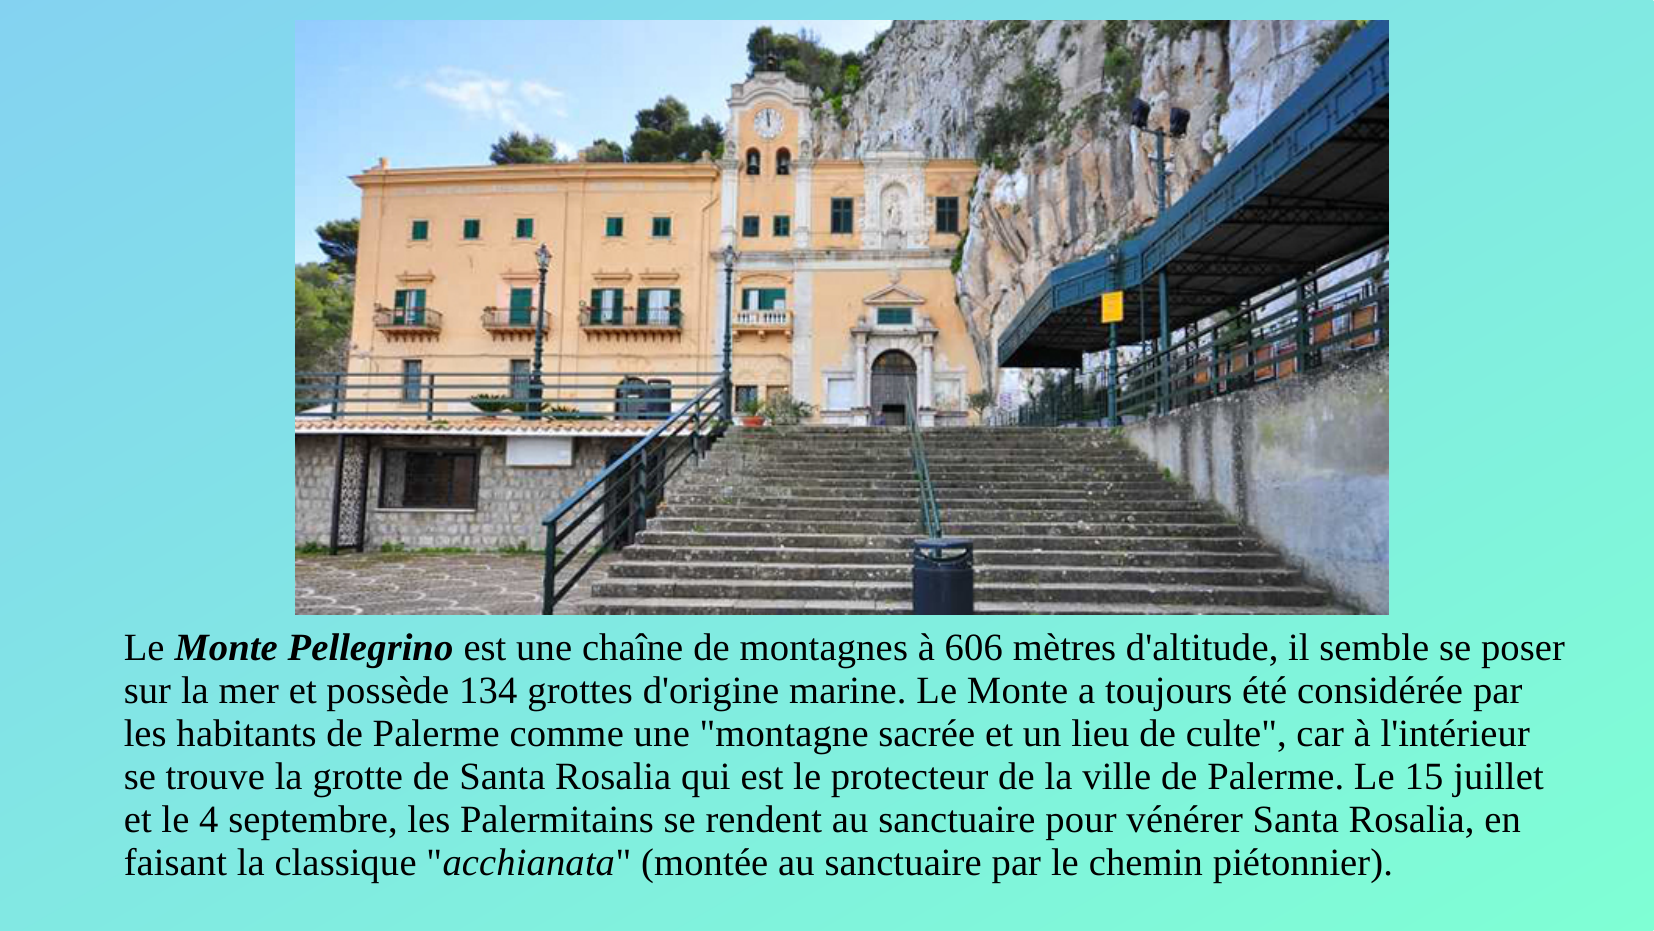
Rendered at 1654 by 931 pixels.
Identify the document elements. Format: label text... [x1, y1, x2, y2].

list Le Monte Pellegrino est une chaîne de montagnes à 606 mètres d'altitude, il semble se poser sur la mer et possède 134 grottes d'origine marine. Le Monte a toujours été considérée par les habitants de Palerme comme une "montagne sacrée et un lieu de culte", car à l'intérieur se trouve la grotte de Santa Rosalia qui est le protecteur de la ville de Palerme. Le 15 juillet et le 4 septembre, les Palermitains se rendent au sanctuaire pour vénérer Santa Rosalia, en faisant la classique "acchianata" (montée au sanctuaire par le chemin piétonnier). [82, 625, 1571, 918]
picture [283, 19, 1389, 615]
